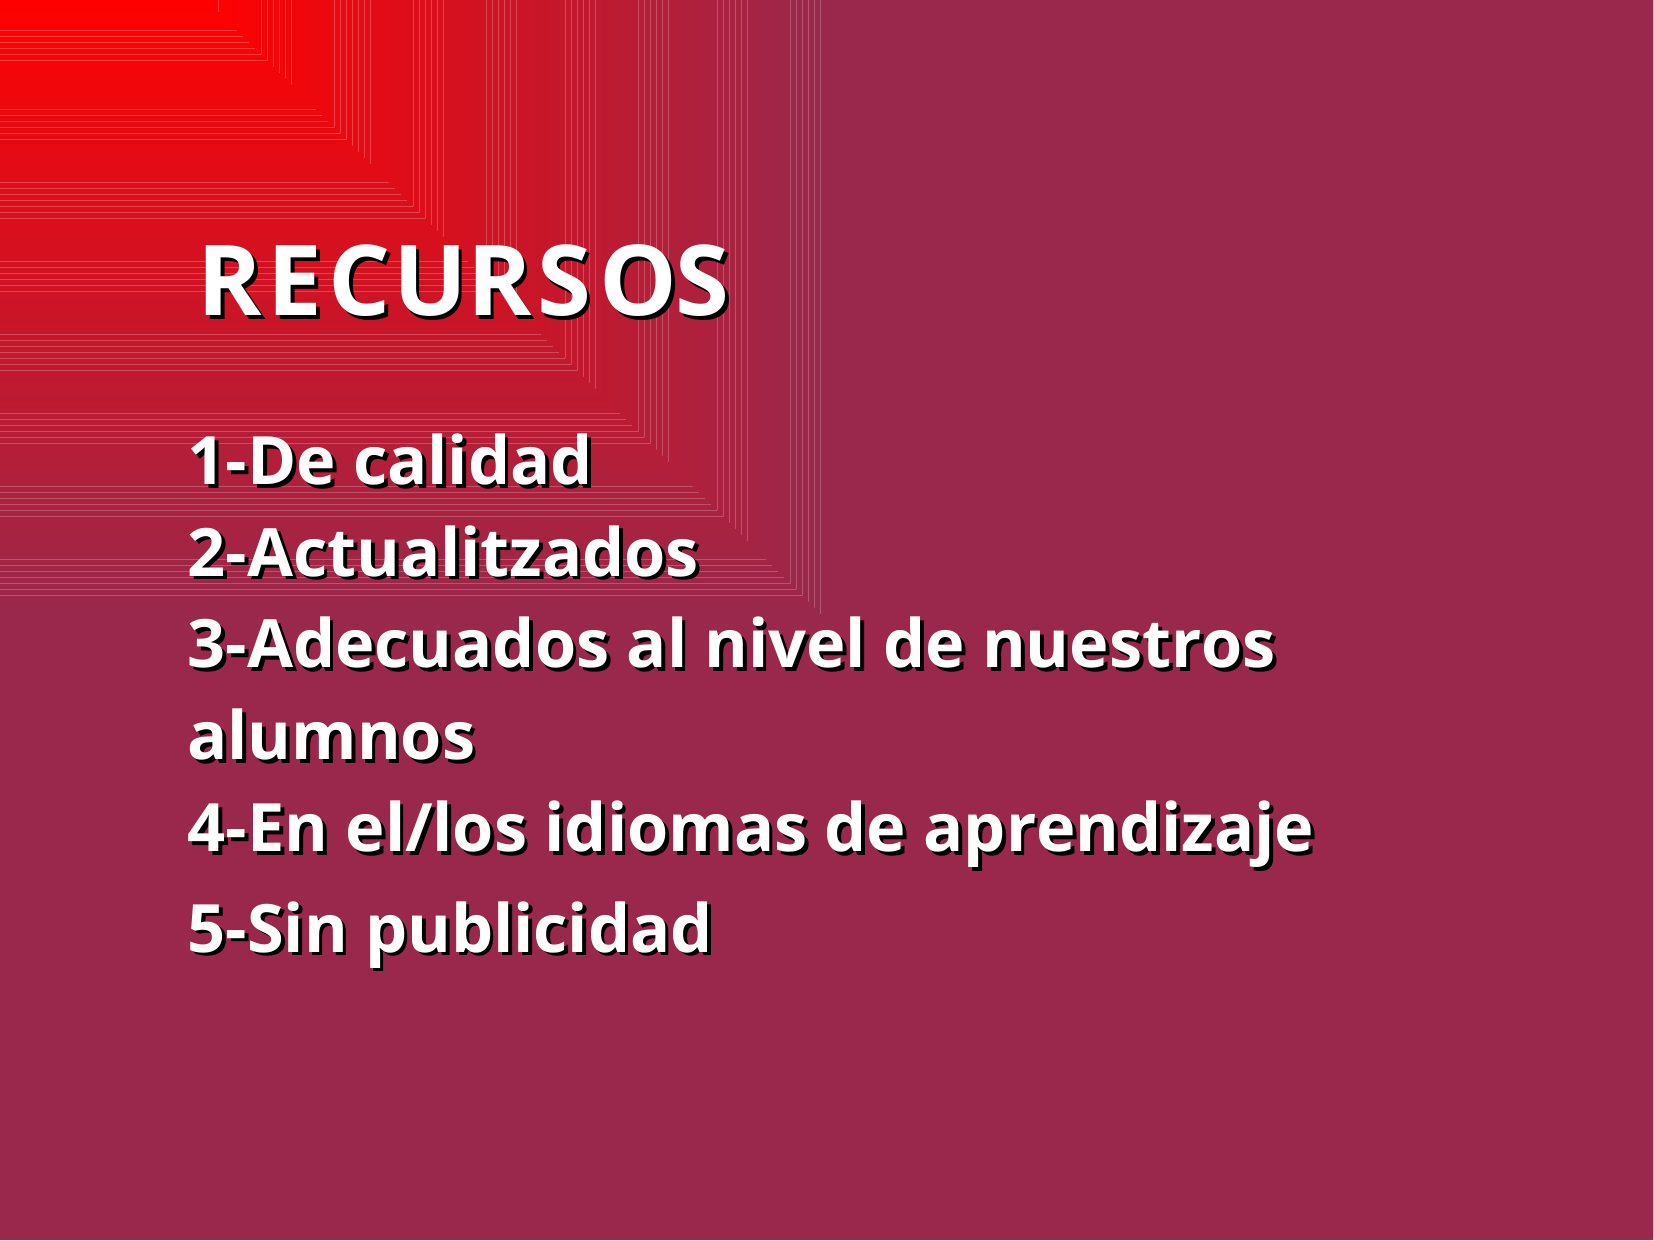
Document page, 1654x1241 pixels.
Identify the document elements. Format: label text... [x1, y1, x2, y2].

picture [179, 208, 763, 348]
text_box 1-De calidad 2-Actualitzados 3-Adecuados al nivel de nuestros alumnos 4-En el/los idiomas de aprendizaje 5-Sin publicidad [187, 412, 1477, 975]
